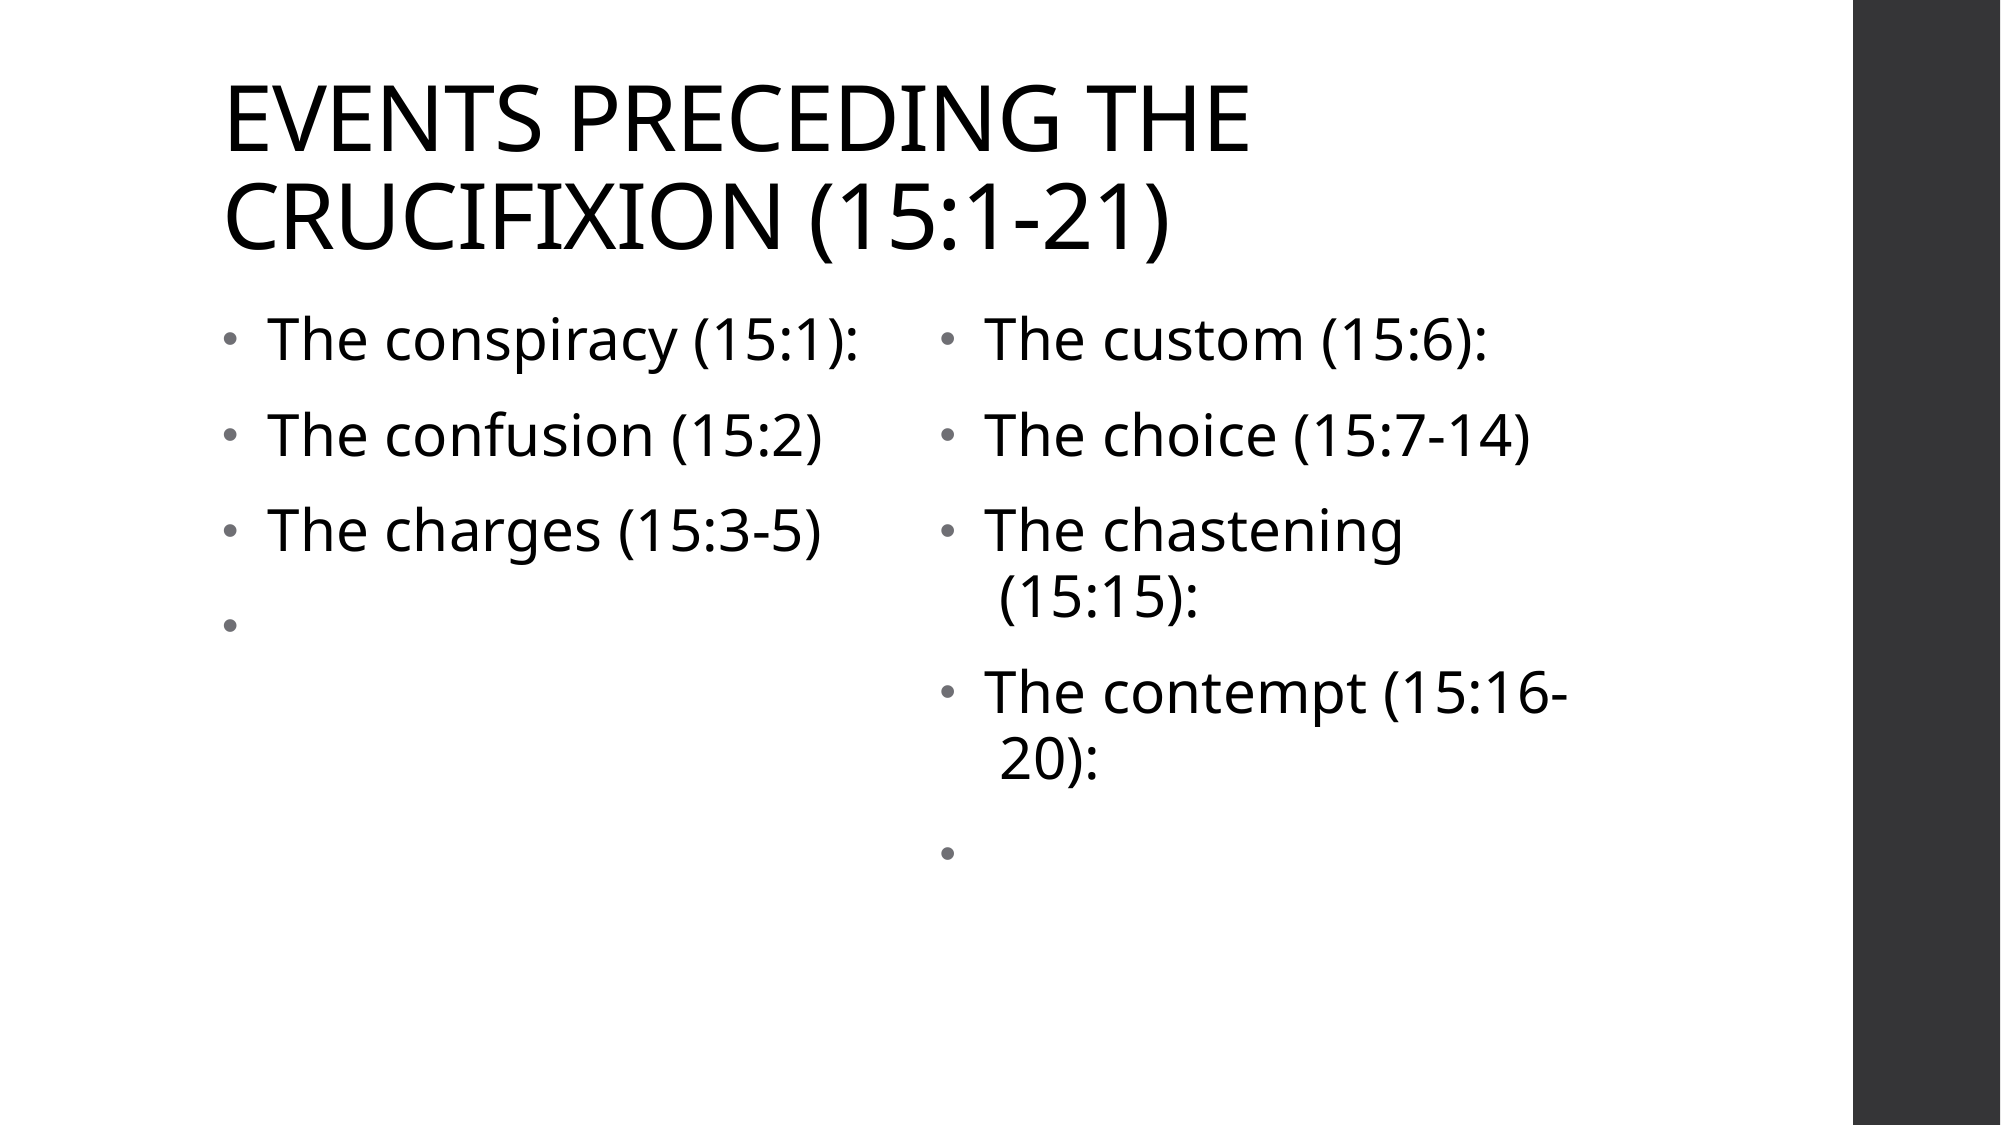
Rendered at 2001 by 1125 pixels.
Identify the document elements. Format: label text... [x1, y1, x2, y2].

list The conspiracy (15:1): The confusion (15:2) The charges (15:3-5) [207, 299, 900, 1014]
list The custom (15:6): The choice (15:7-14) The chastening (15:15): The contempt (15:16-20): [924, 299, 1617, 1014]
title EVENTS PRECEDING THE CRUCIFIXION (15:1-21) [206, 60, 1797, 278]
